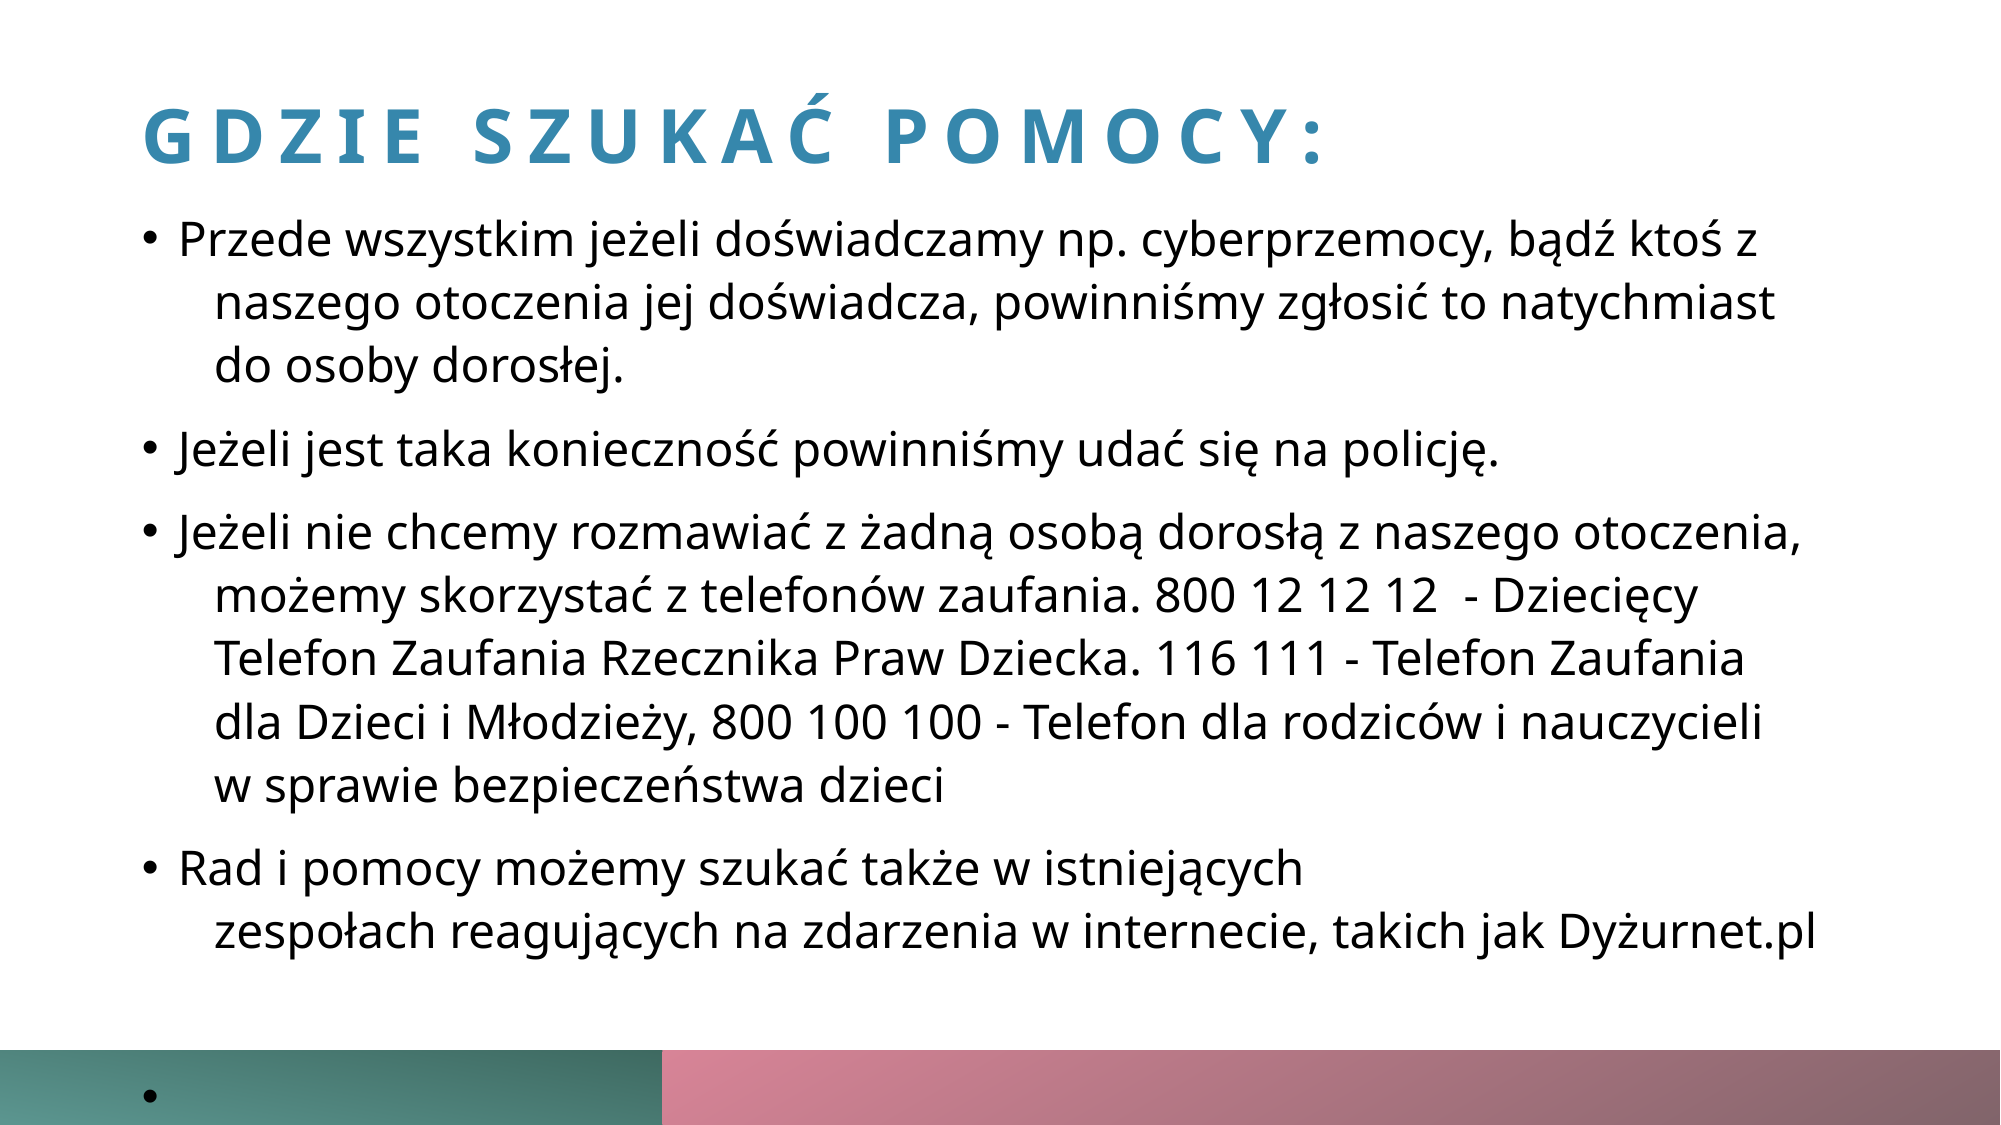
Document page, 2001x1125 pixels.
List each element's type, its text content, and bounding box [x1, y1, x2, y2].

list Przede wszystkim jeżeli doświadczamy np. cyberprzemocy, bądź ktoś z naszego otoczenia jej doświadcza, powinniśmy zgłosić to natychmiast do osoby dorosłej. Jeżeli jest taka konieczność powinniśmy udać się na policję. Jeżeli nie chcemy rozmawiać z żadną osobą dorosłą z naszego otoczenia, możemy skorzystać z telefonów zaufania. 800 12 12 12 - Dziecięcy Telefon Zaufania Rzecznika Praw Dziecka. 116 111 - Telefon Zaufania dla Dzieci i Młodzieży, 800 100 100 - Telefon dla rodziców i nauczycieli w sprawie bezpieczeństwa dzieci Rad i pomocy możemy szukać także w istniejących zespołach reagujących na zdarzenia w internecie, takich jak Dyżurnet.pl [141, 202, 1822, 973]
title Gdzie szukać pomocy: [141, 48, 1822, 179]
